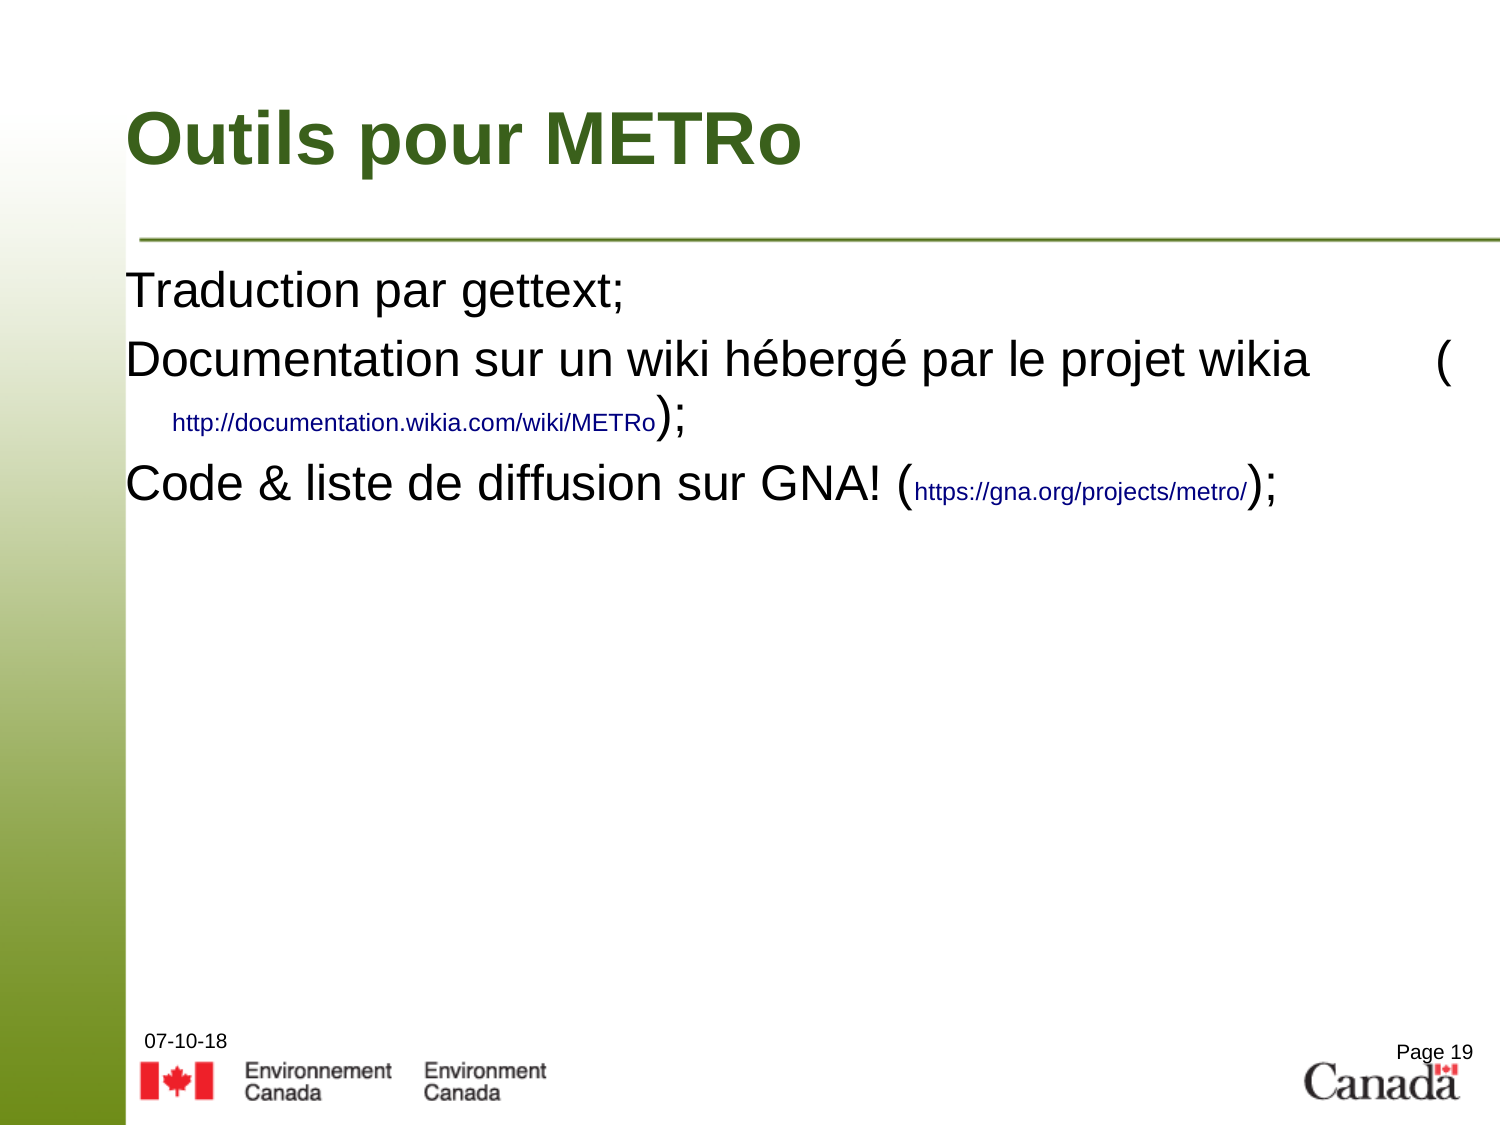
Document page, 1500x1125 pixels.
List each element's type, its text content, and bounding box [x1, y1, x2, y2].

title Outils pour METRo [125, 52, 1463, 226]
list Traduction par gettext; Documentation sur un wiki hébergé par le projet wikia (http://documentation.wikia.com/wiki/METRo); Code & liste de diffusion sur GNA! (https://gna.org/projects/metro/); [125, 262, 1463, 990]
picture [0, 0, 1500, 1125]
